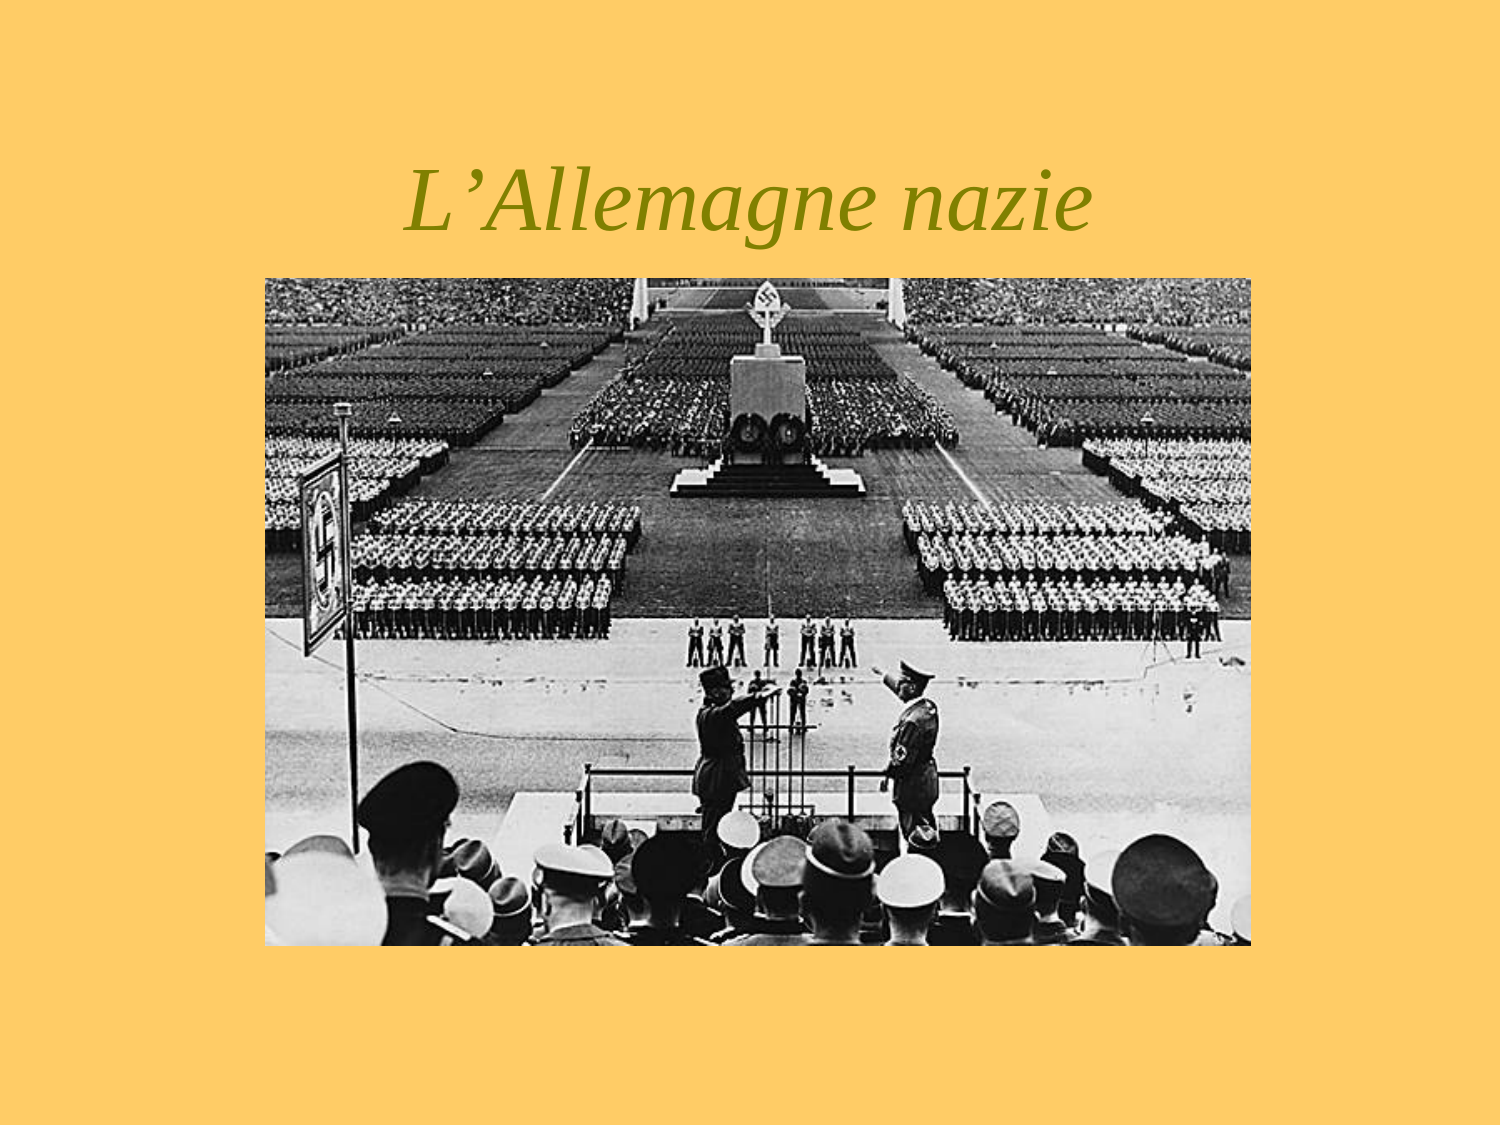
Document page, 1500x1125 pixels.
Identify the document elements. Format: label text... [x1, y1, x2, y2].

picture [265, 278, 1251, 946]
title L’Allemagne nazie [112, 99, 1388, 288]
